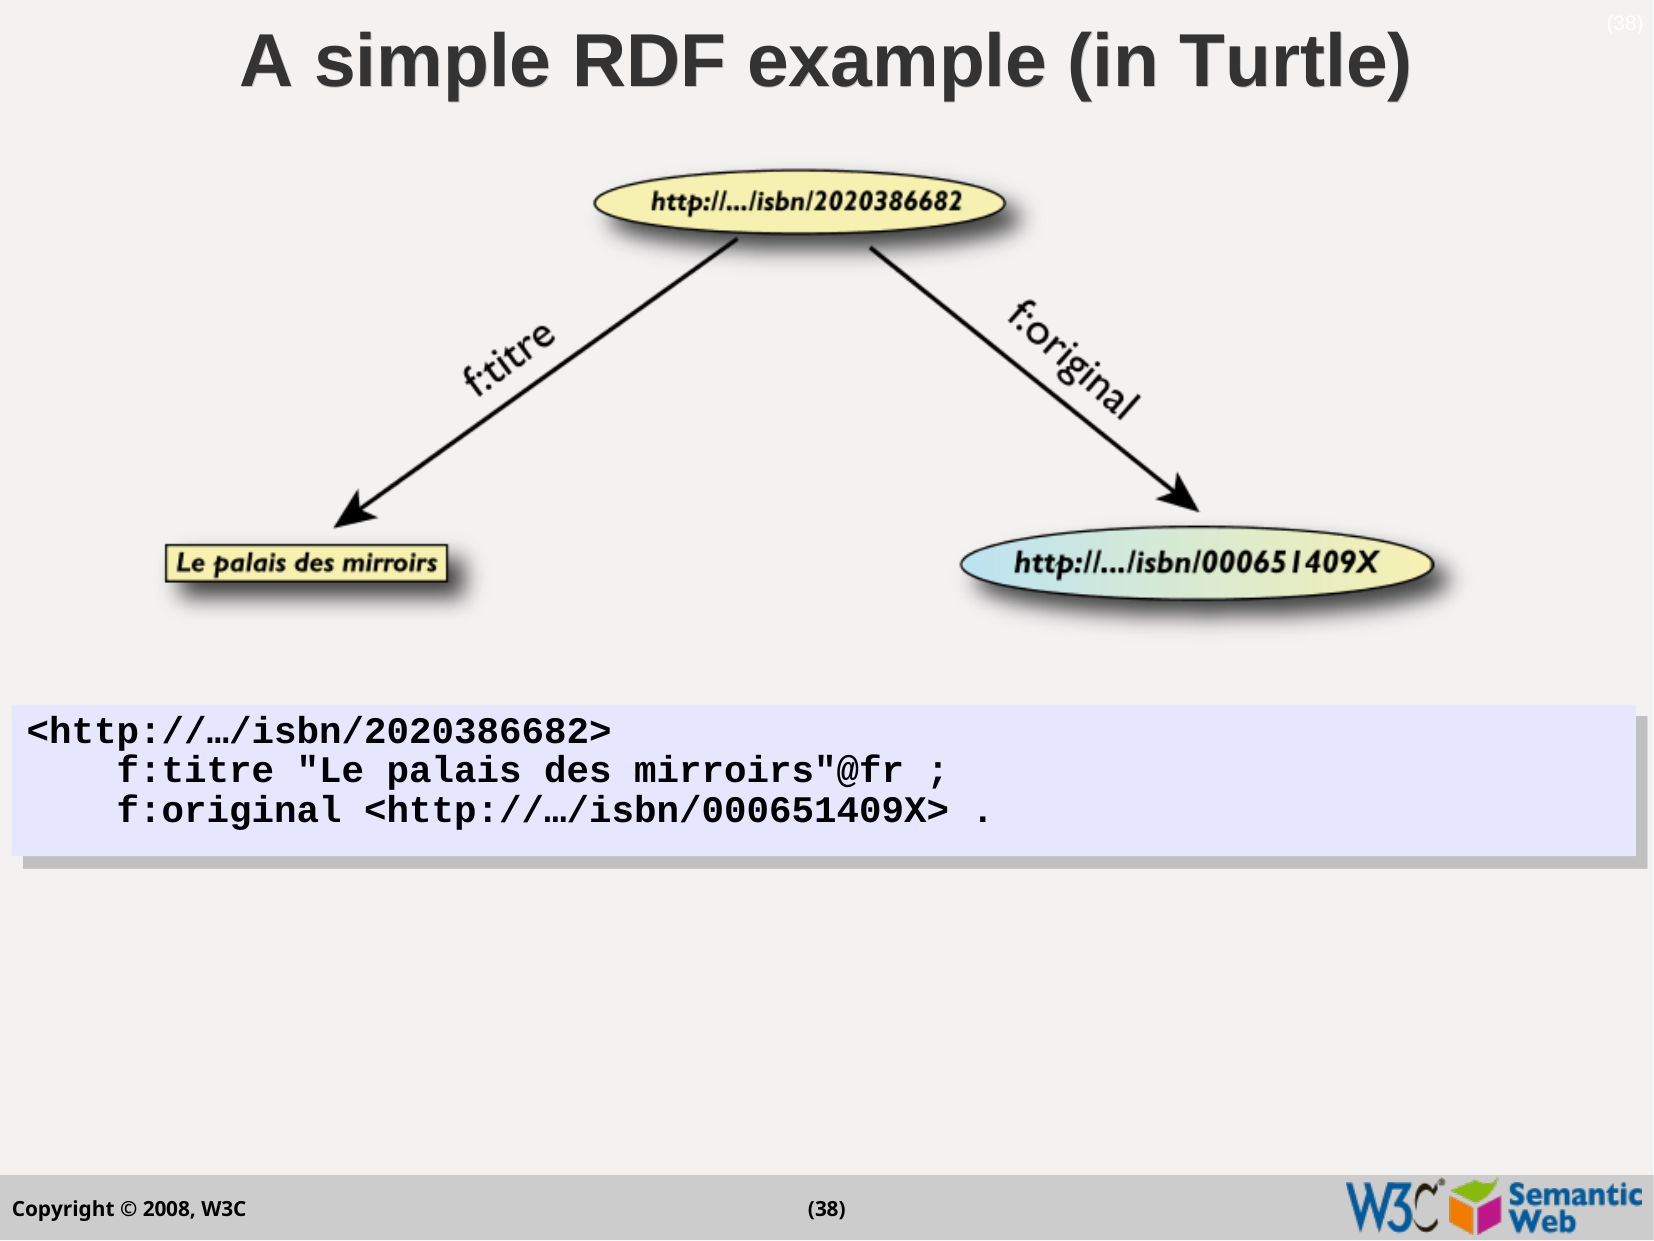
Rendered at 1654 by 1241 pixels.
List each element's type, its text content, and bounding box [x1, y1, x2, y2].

picture [147, 152, 1485, 650]
text_box <http://…/isbn/2020386682> f:titre "Le palais des mirroirs"@fr ; f:original <http://…/isbn/000651409X> . [11, 704, 1636, 857]
title A simple RDF example (in Turtle) [0, 0, 1654, 119]
picture [1346, 1175, 1642, 1235]
